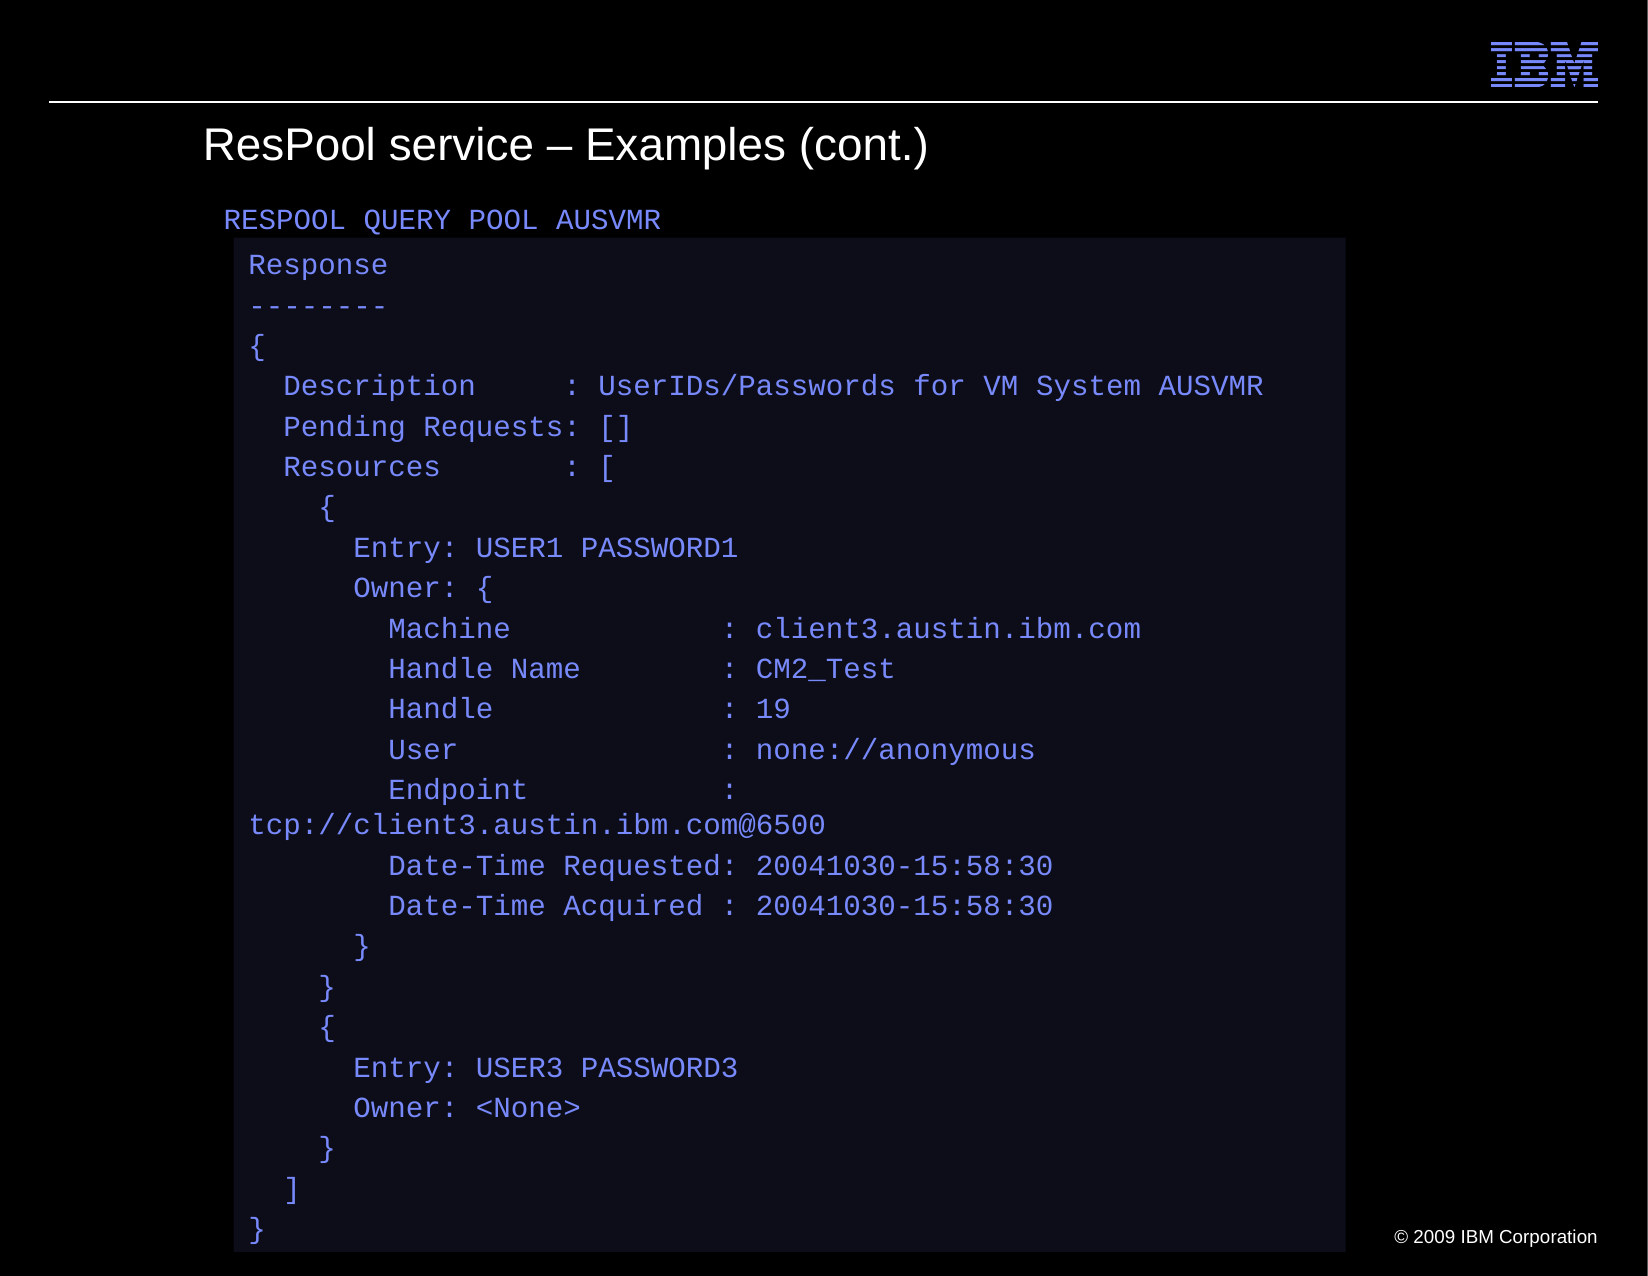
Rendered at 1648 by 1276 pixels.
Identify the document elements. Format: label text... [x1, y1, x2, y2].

picture [1491, 42, 1598, 87]
title ResPool service – Examples (cont.) [186, 112, 1648, 206]
text_box RESPOOL QUERY POOL AUSVMR [223, 206, 1646, 236]
text_box Response -------- { Description : UserIDs/Passwords for VM System AUSVMR Pending Requests: [] Resources : [ { Entry: USER1 PASSWORD1 Owner: { Machine : client3.austin.ibm.com Handle Name : CM2_Test Handle : 19 User : none://anonymous Endpoint : tcp://client3.austin.ibm.com@6500 Date-Time Requested: 20041030-15:58:30 Date-Time Acquired : 20041030-15:58:30 } } { Entry: USER3 PASSWORD3 Owner: <None> } ] } [233, 237, 1346, 1253]
